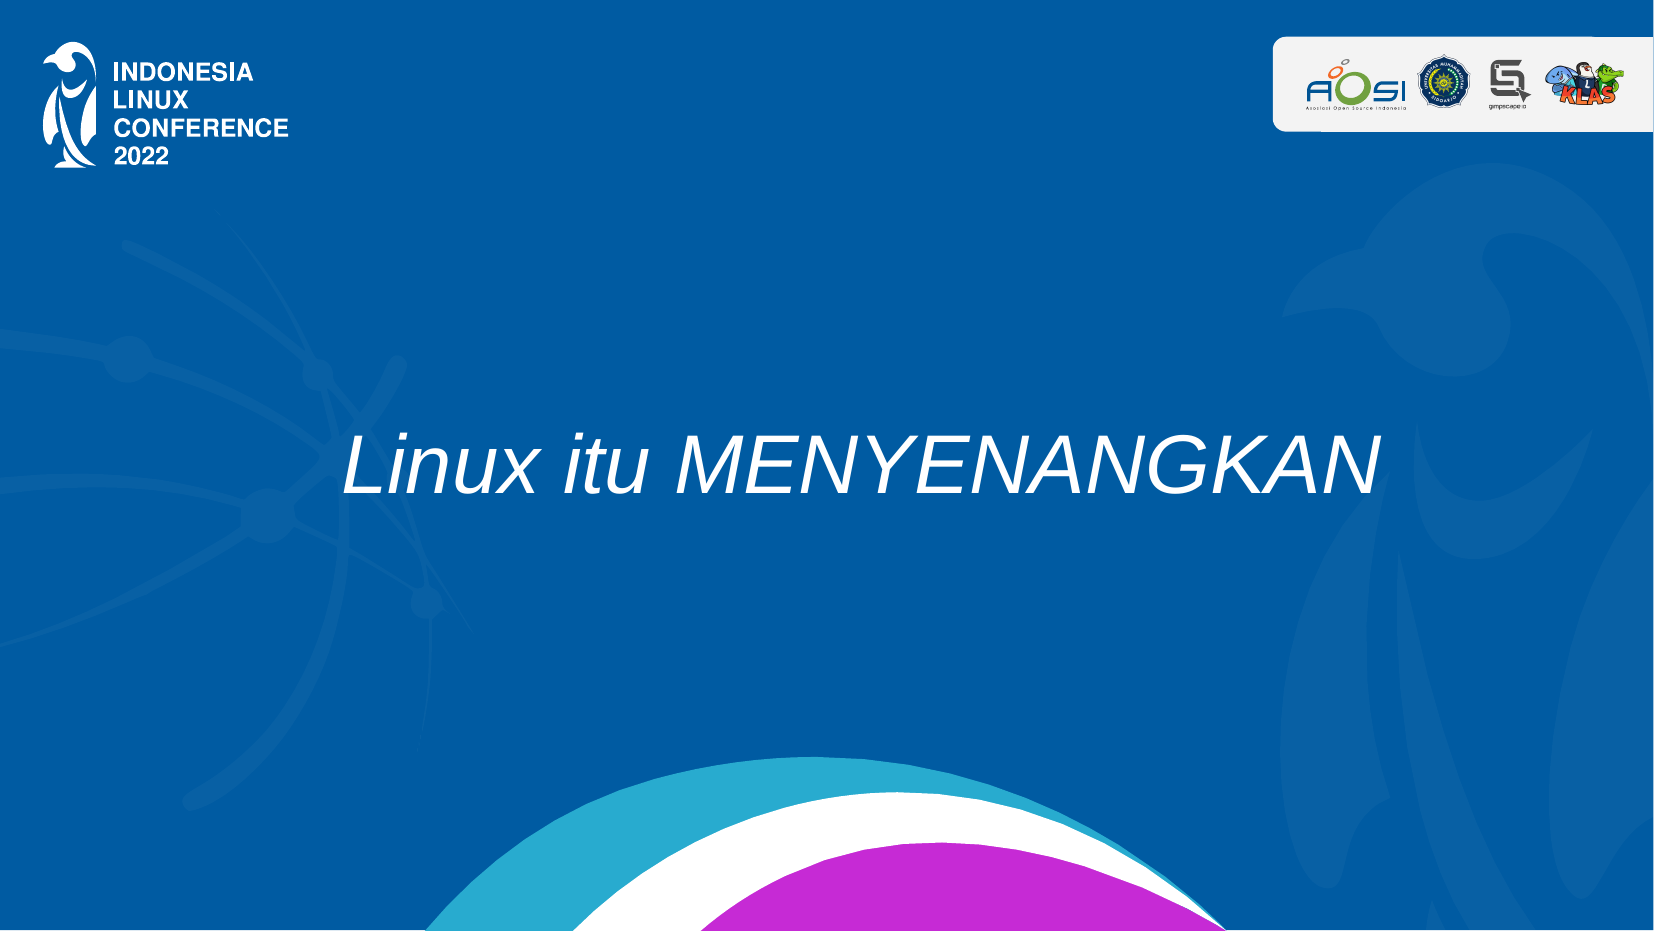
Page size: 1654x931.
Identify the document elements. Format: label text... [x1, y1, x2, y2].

picture [1417, 54, 1471, 108]
picture [1545, 62, 1624, 105]
text_box Linux itu MENYENANGKAN [187, 255, 1501, 676]
text_box [424, 756, 1227, 931]
